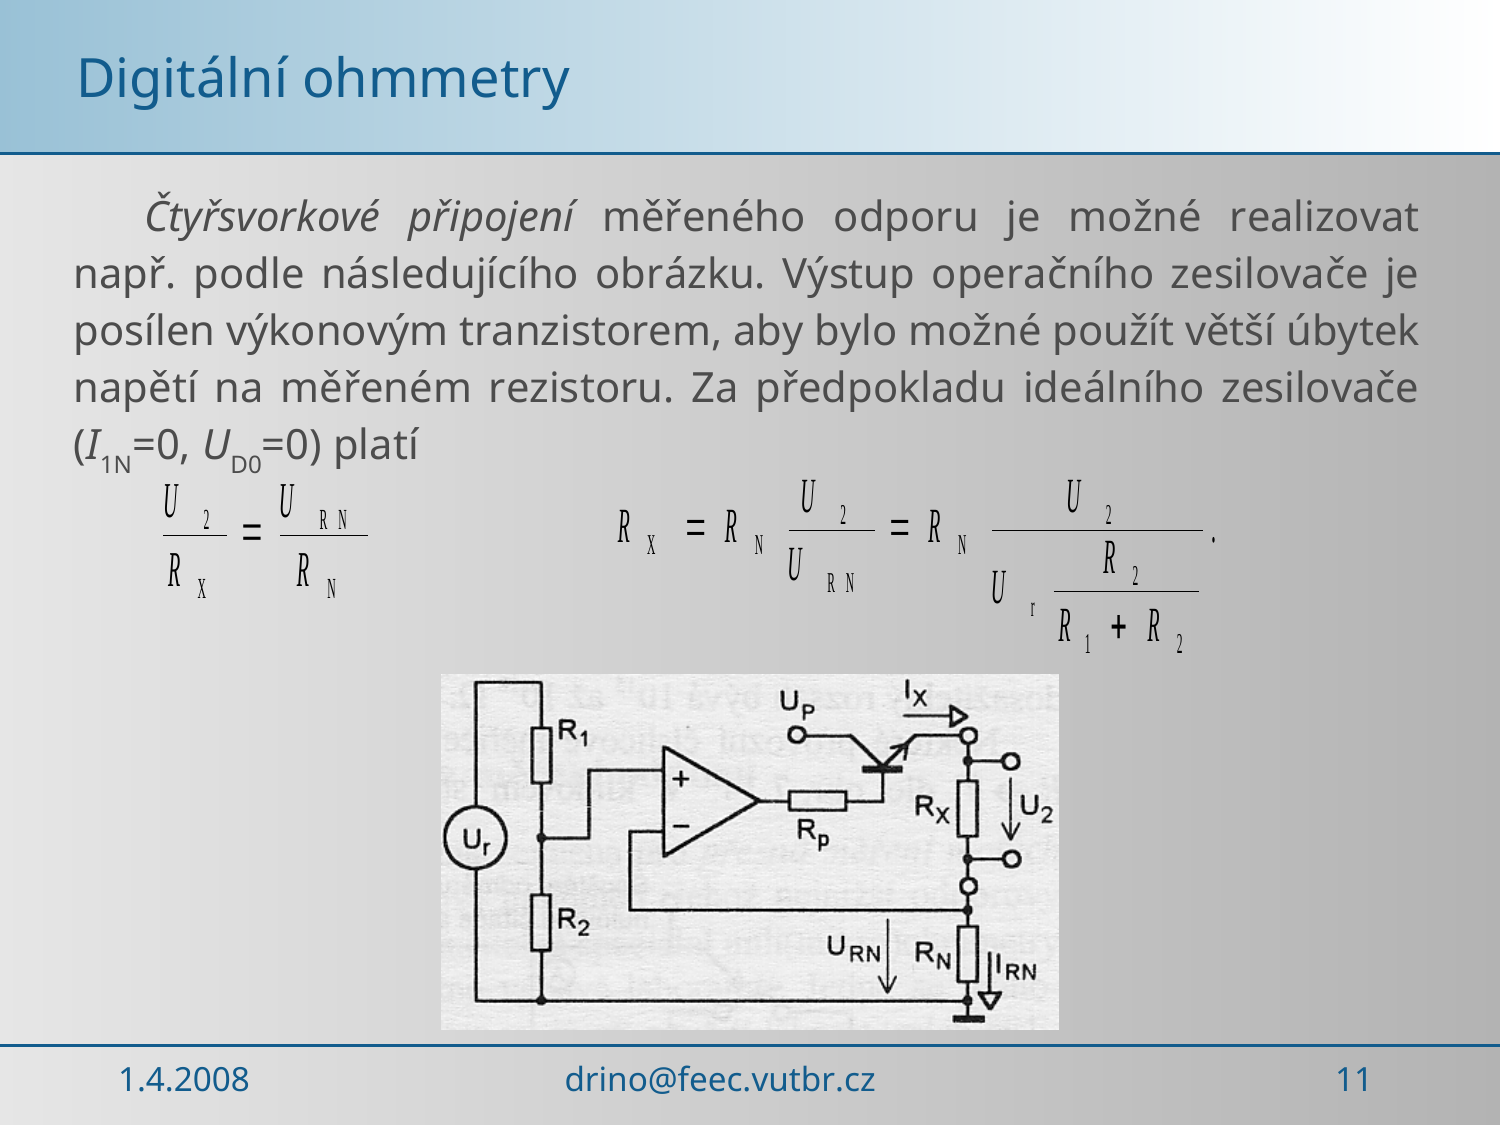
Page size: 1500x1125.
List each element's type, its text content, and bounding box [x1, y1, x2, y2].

picture [441, 674, 1059, 1030]
text_box drino@feec.vutbr.cz [454, 1049, 987, 1125]
title Digitální ohmmetry [0, 0, 1500, 152]
text_box 17 [1075, 1049, 1388, 1125]
picture [608, 464, 1228, 666]
picture [154, 468, 380, 611]
text_box 1.4.2008 [103, 1049, 432, 1125]
text_box Čtyřsvorkové připojení měřeného odporu je možné realizovat např. podle následujícího obrázku. Výstup operačního zesilovače je posílen výkonovým tranzistorem, aby bylo možné použít větší úbytek napětí na měřeném rezistoru. Za předpokladu ideálního zesilovače (I1N=0, UD0=0) platí [59, 178, 1442, 488]
